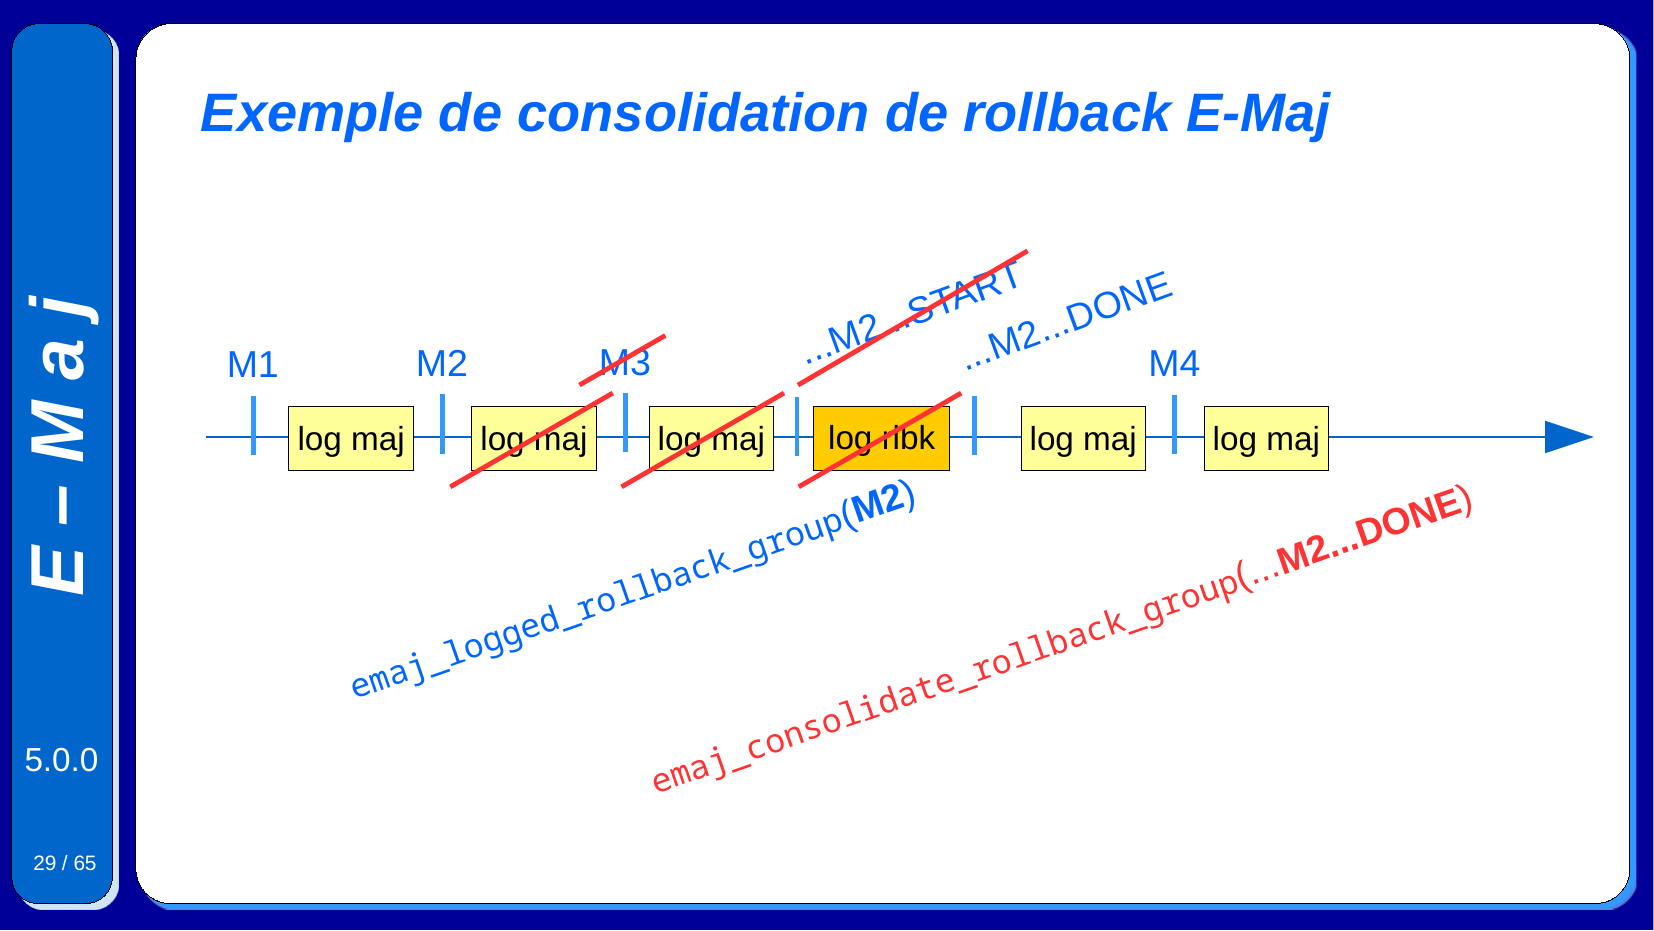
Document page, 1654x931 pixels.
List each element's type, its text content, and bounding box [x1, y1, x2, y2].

text_box log maj [656, 406, 774, 471]
text_box log maj [1021, 406, 1146, 471]
text_box log maj [485, 406, 597, 471]
text_box emaj_consolidate_rollback_group(...M2...DONE) [627, 462, 1499, 825]
text_box emaj_logged_rollback_group(M2) [326, 471, 941, 731]
text_box ...M2...START [777, 241, 1046, 383]
text_box log maj [1204, 406, 1329, 471]
text_box M3 [584, 339, 666, 392]
text_box ...M2...DONE [937, 250, 1195, 391]
text_box M2 [401, 335, 483, 393]
text_box log rlbk [813, 406, 932, 471]
text_box log maj [288, 406, 414, 471]
text_box log maj [471, 406, 583, 471]
text_box log rlbk [833, 406, 950, 471]
text_box M3 [584, 334, 661, 379]
text_box log maj [649, 406, 755, 467]
text_box M4 [1133, 335, 1216, 393]
title Exemple de consolidation de rollback E-Maj [200, 34, 1575, 191]
text_box M1 [212, 336, 294, 394]
